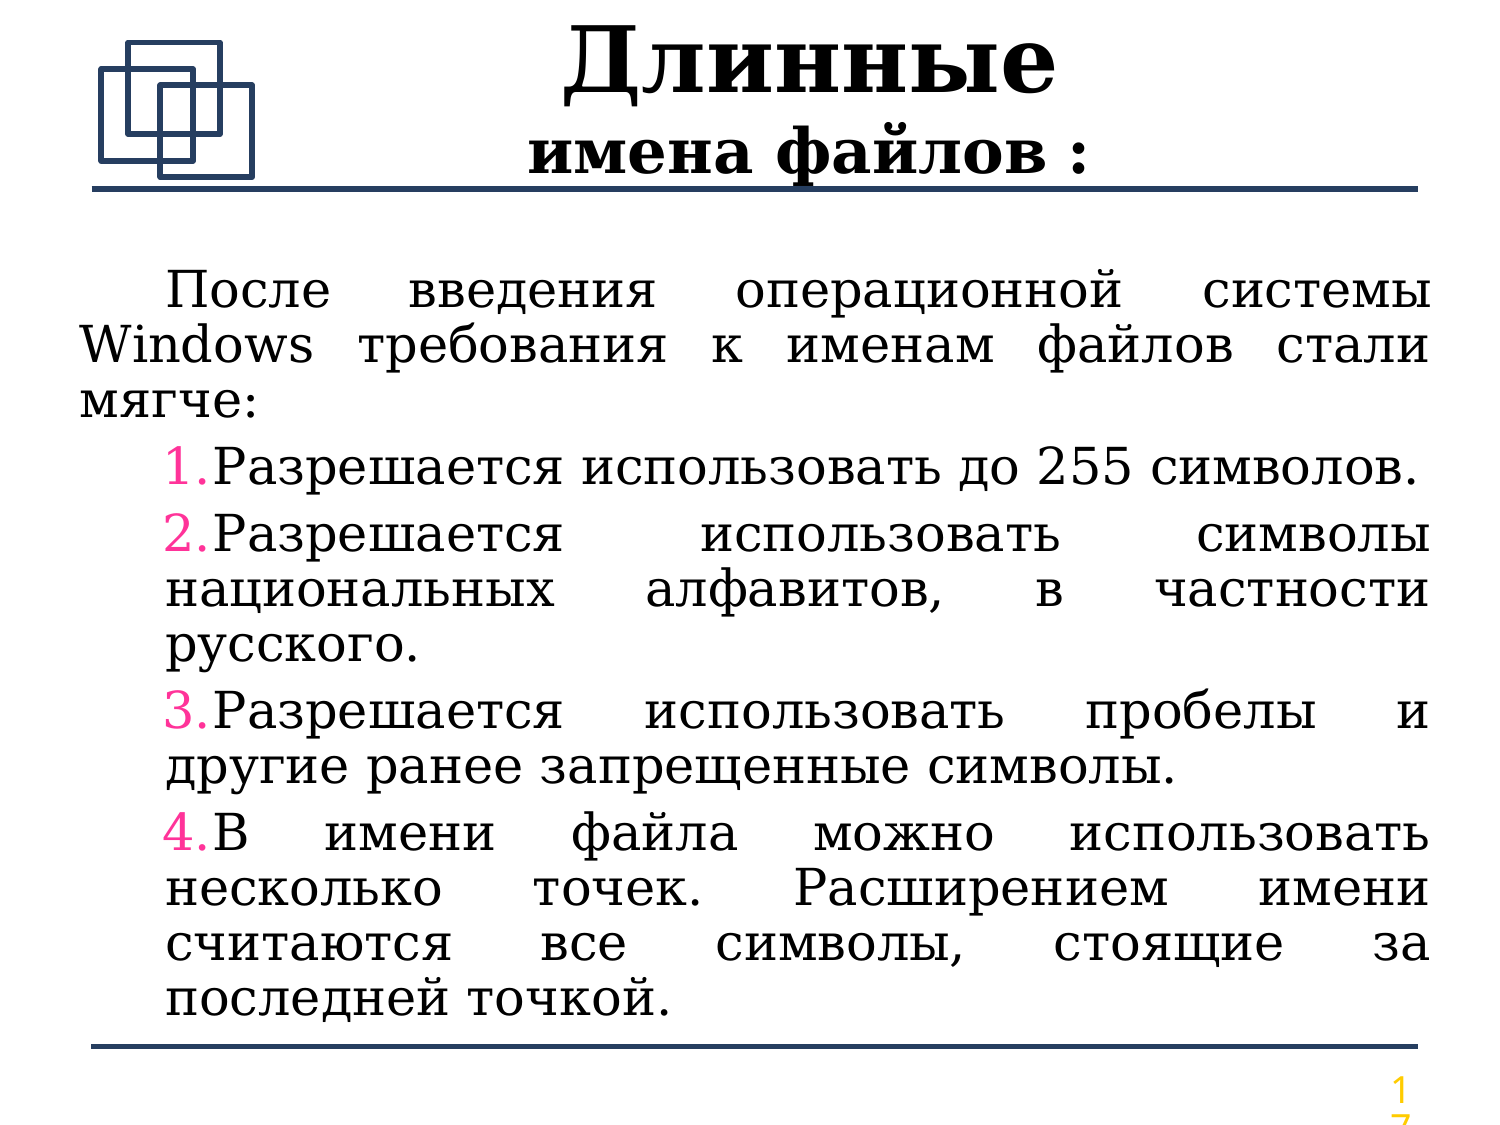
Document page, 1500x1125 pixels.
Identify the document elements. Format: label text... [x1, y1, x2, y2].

list После введения операционной системы Windows требования к именам файлов стали мягче: Разрешается использовать до 255 символов. Разрешается использовать символы национальных алфавитов, в частности русского. Разрешается использовать пробелы и другие ранее запрещенные символы. В имени файла можно использовать несколько точек. Расширением имени считаются все символы, стоящие за последней точкой. [64, 255, 1447, 1094]
title Длинные имена файлов : [171, 0, 1447, 194]
